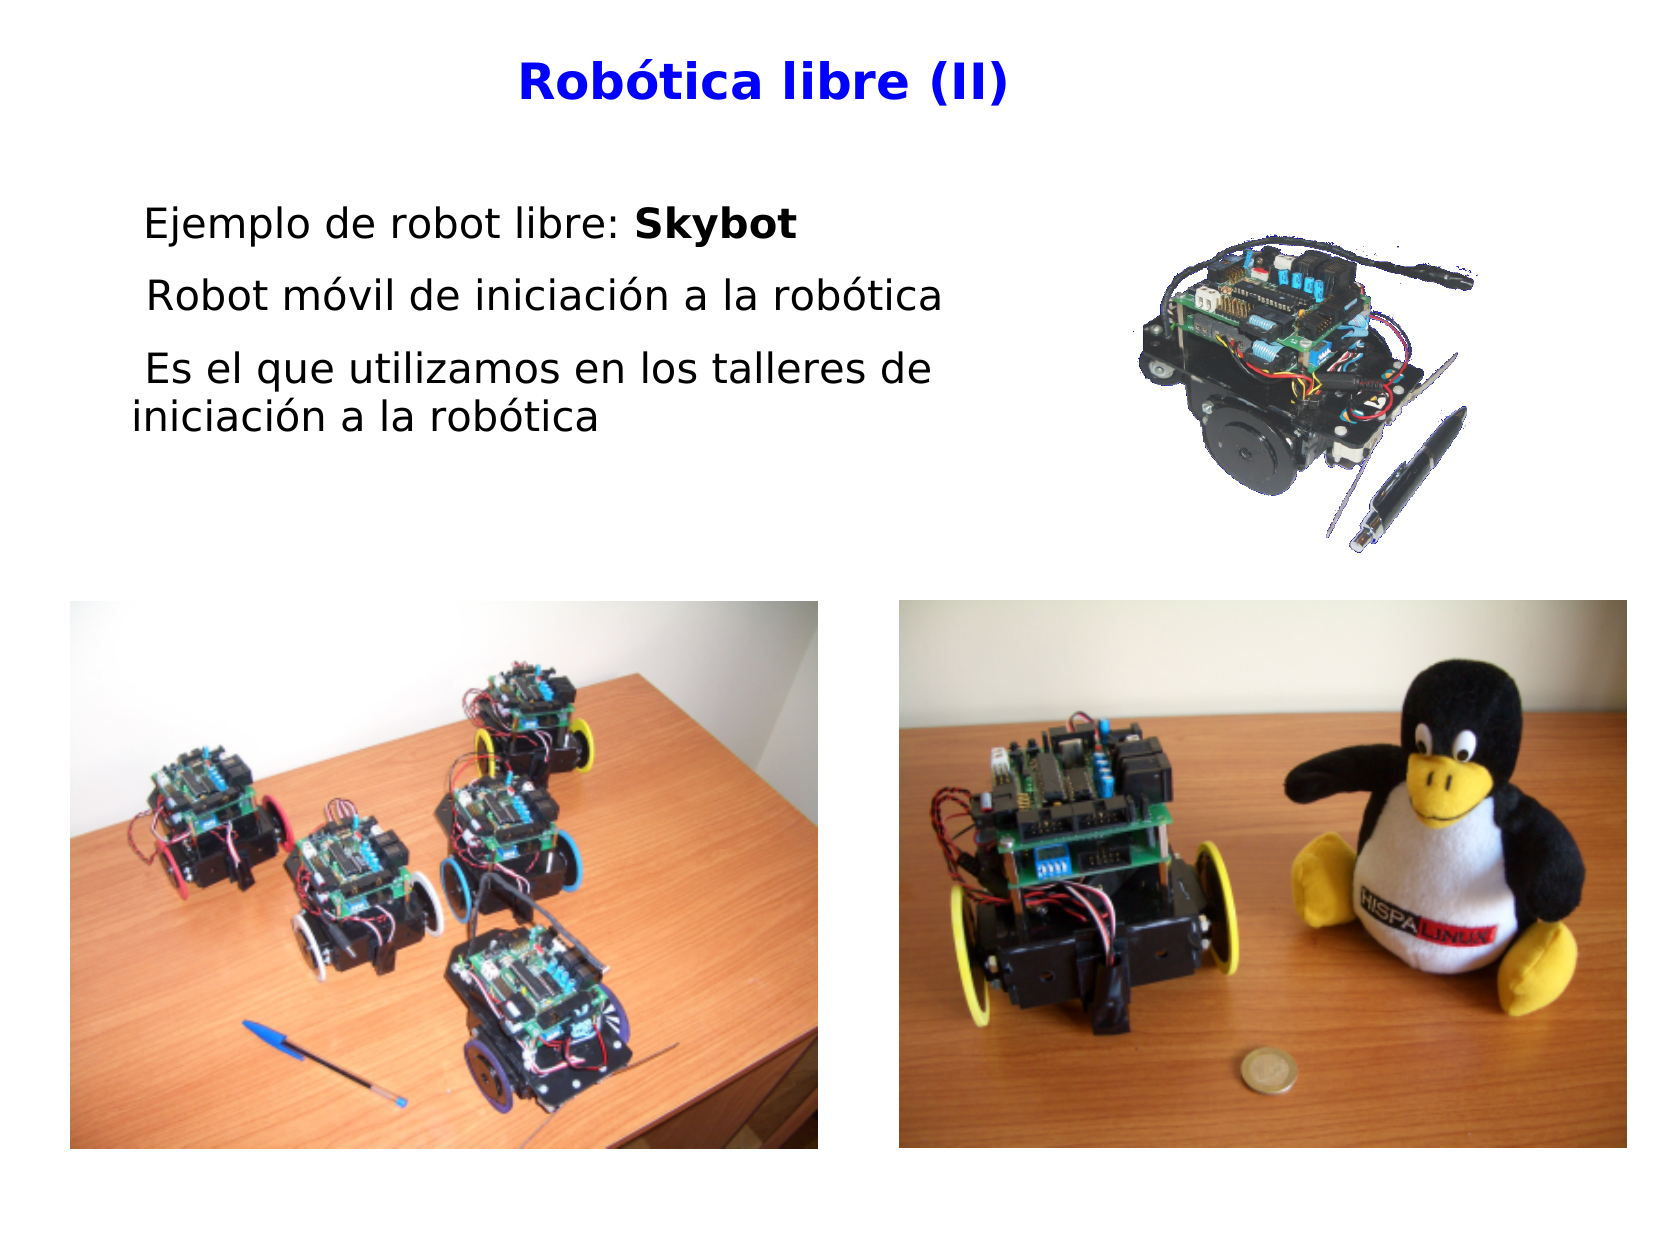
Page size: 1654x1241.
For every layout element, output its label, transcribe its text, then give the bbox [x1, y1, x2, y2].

picture [1129, 224, 1481, 555]
picture [70, 601, 818, 1149]
picture [899, 600, 1627, 1148]
text_box Ejemplo de robot libre: Skybot Robot móvil de iniciación a la robótica Es el que utilizamos en los talleres de iniciación a la robótica [116, 192, 1101, 449]
text_box Robótica libre (II) [502, 45, 1016, 119]
